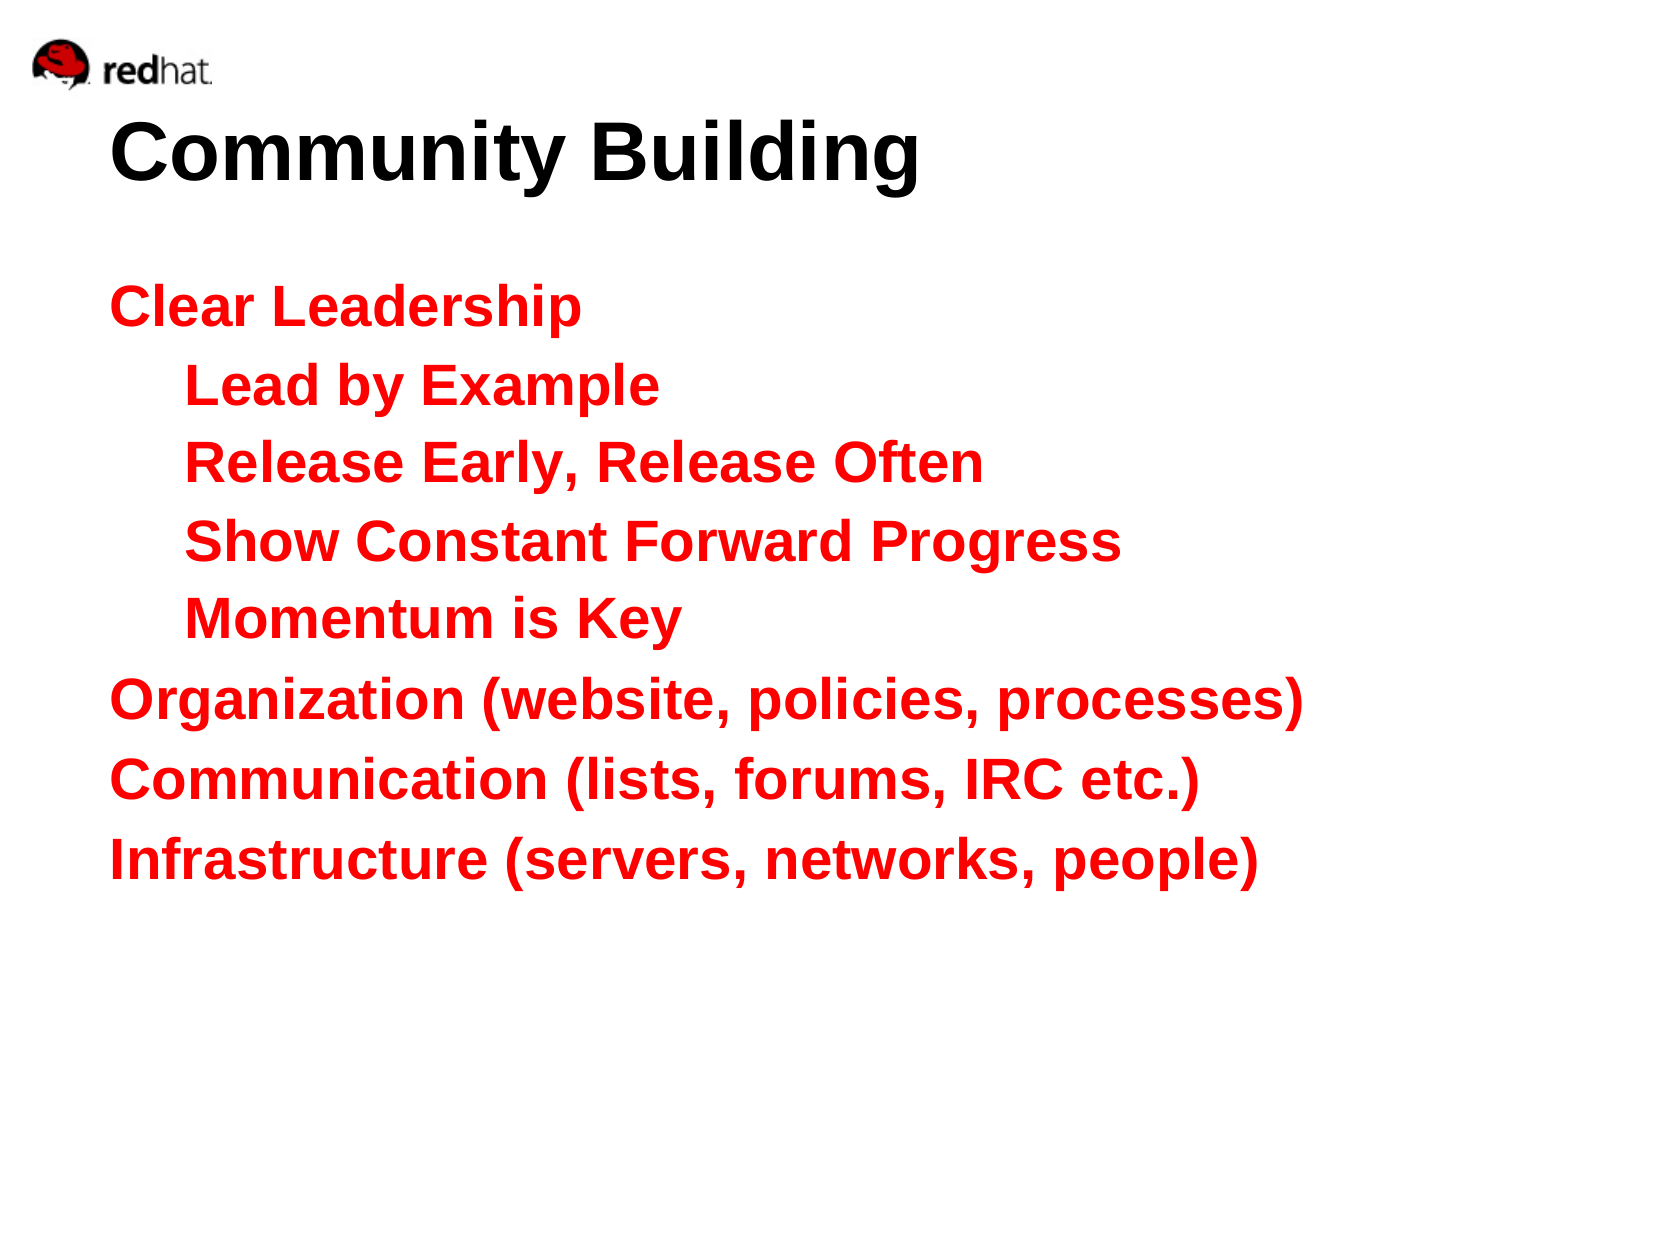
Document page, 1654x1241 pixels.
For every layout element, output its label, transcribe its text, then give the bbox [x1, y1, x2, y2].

picture [31, 37, 212, 98]
list Clear Leadership Lead by Example Release Early, Release Often Show Constant Forward Progress Momentum is Key Organization (website, policies, processes) Communication (lists, forums, IRC etc.) Infrastructure (servers, networks, people) [109, 274, 1515, 1142]
title Community Building [109, 88, 1515, 215]
